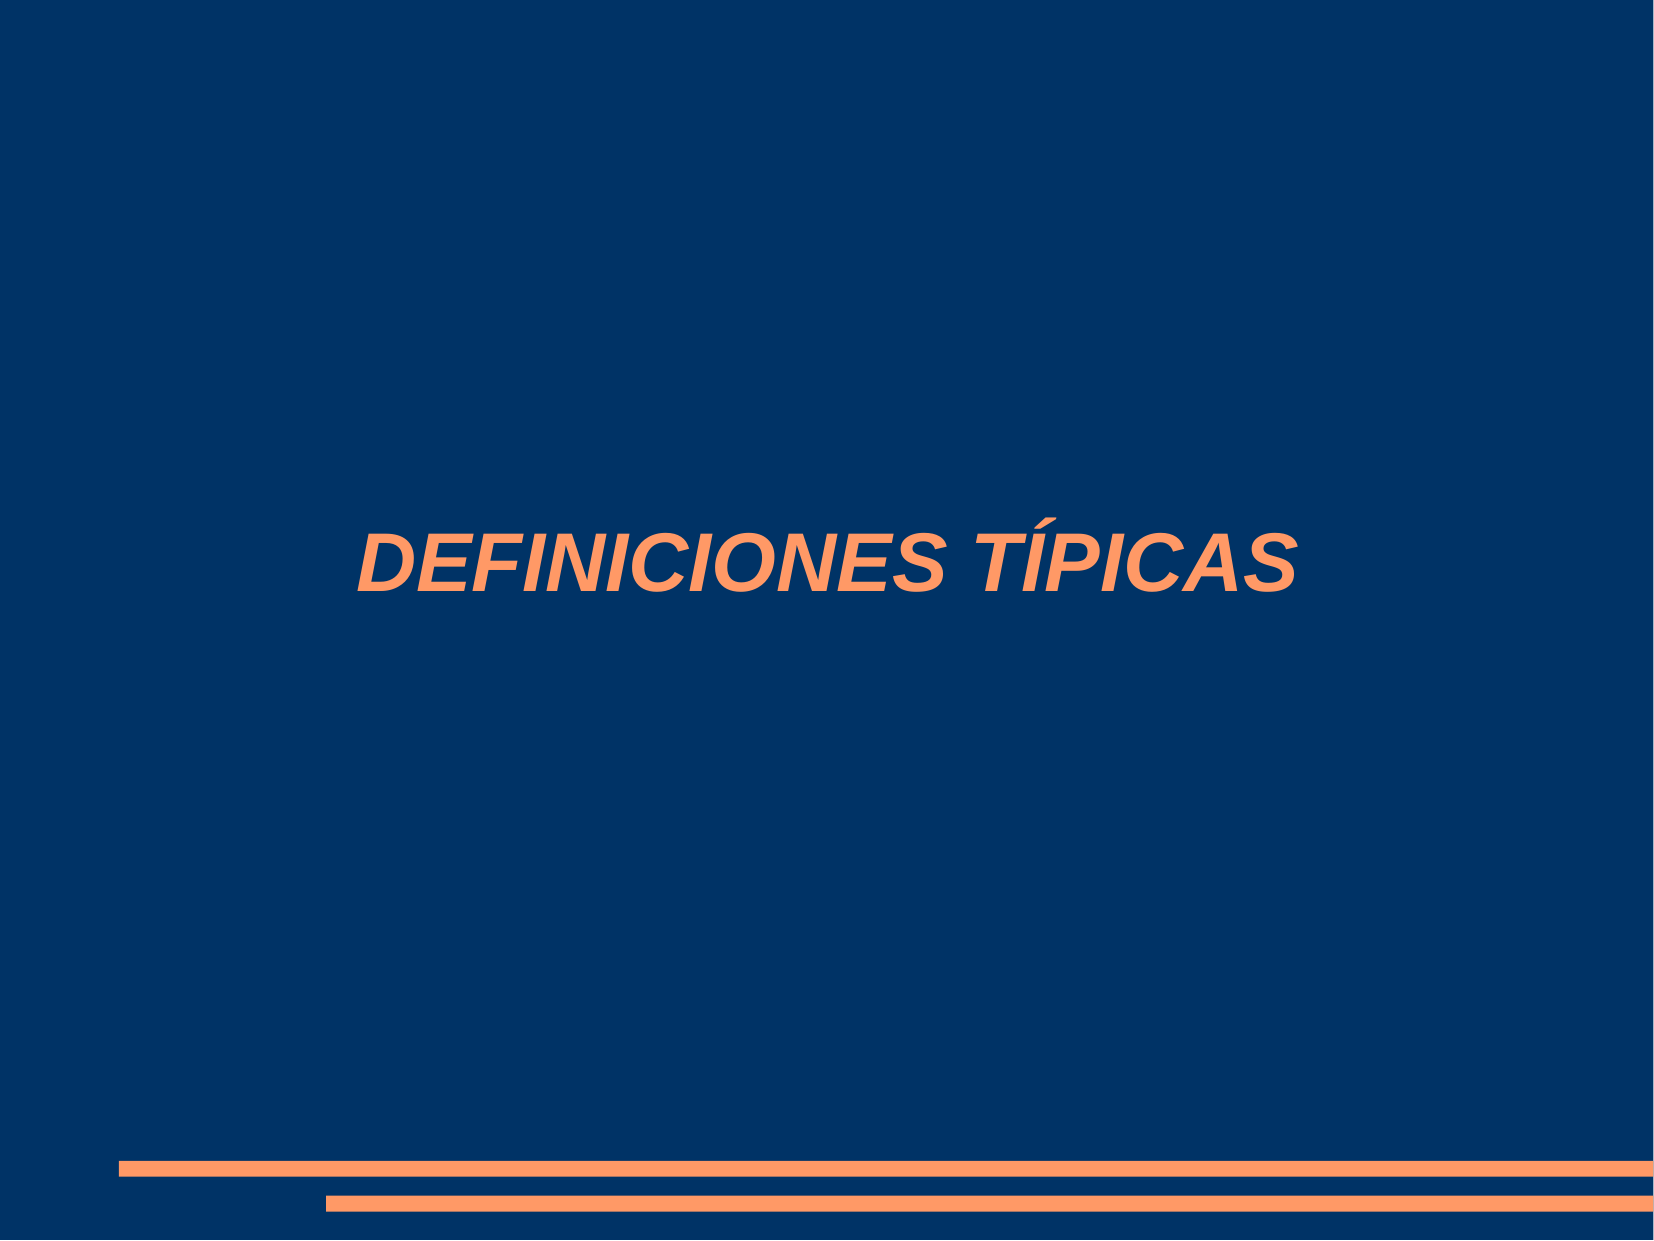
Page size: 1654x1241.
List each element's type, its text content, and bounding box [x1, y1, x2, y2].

title DEFINICIONES TÍPICAS [121, 459, 1534, 667]
